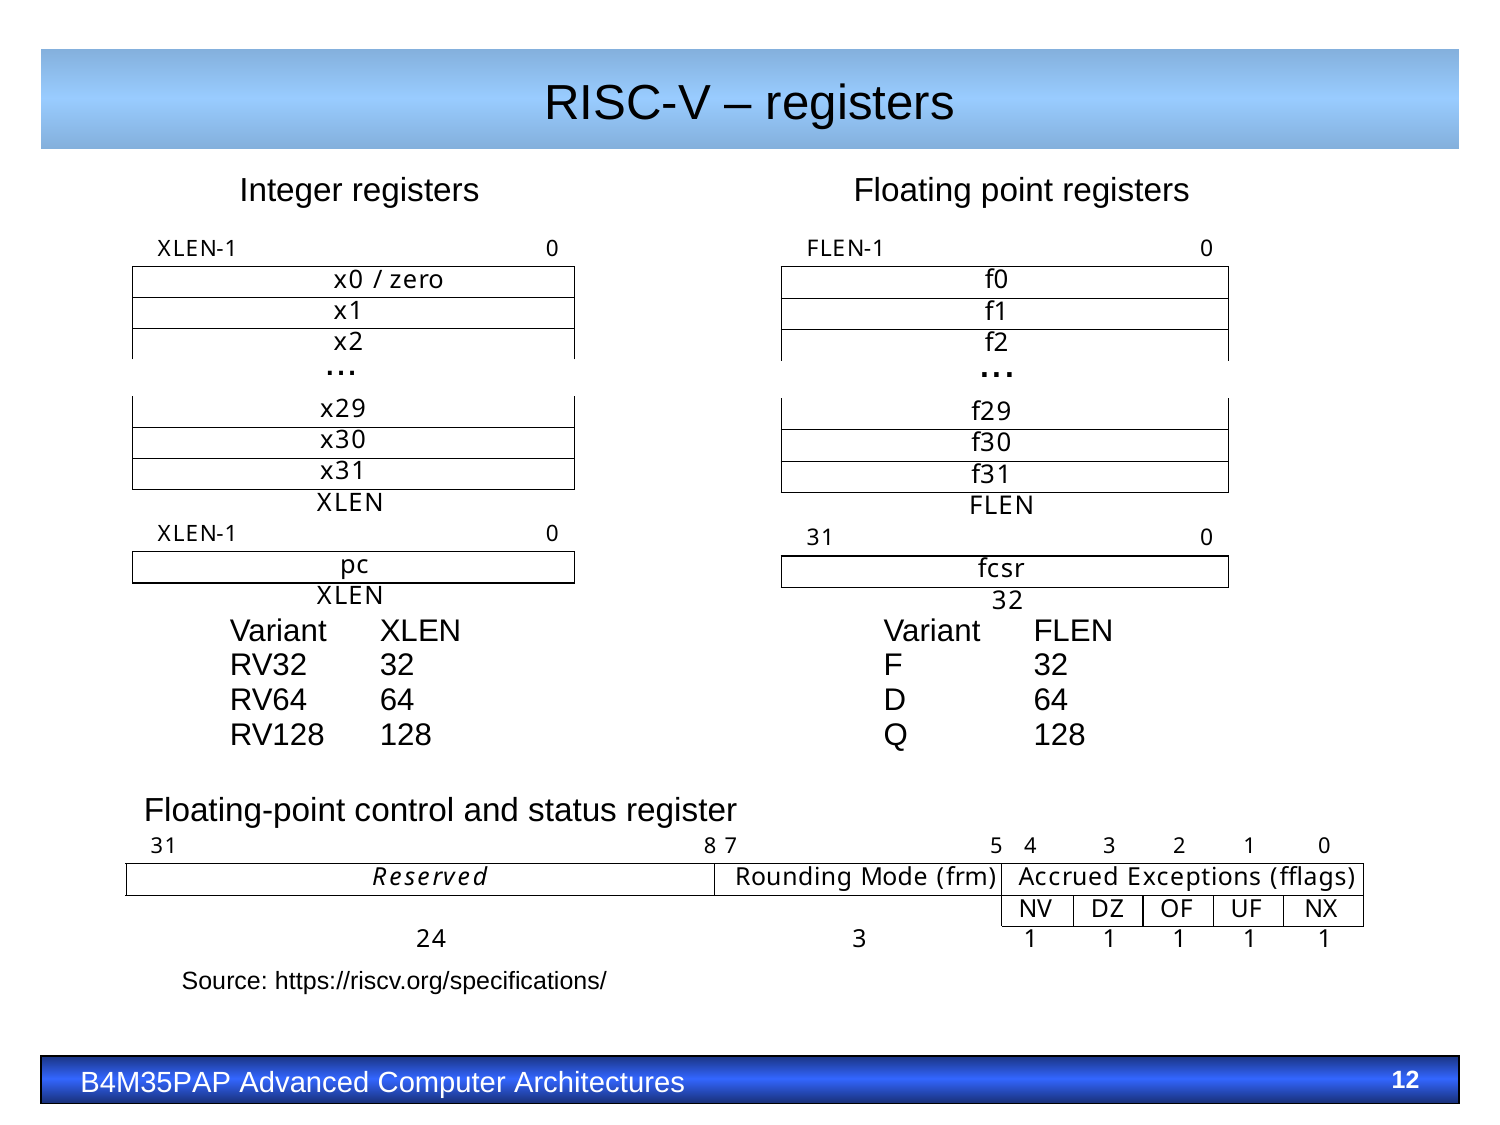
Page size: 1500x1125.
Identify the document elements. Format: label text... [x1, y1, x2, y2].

text_box Floating point registers [838, 164, 1206, 217]
text_box Variant FLEN F 32 D 64 Q 128 [868, 605, 1137, 760]
chart [76, 742, 1387, 1003]
text_box Floating-point control and status register [129, 784, 754, 836]
chart [104, 214, 607, 642]
text_box Source: https://riscv.org/specifications/ [166, 959, 623, 1002]
text_box Variant XLEN RV32 32 RV64 64 RV128 128 [214, 605, 477, 760]
text_box Integer registers [224, 164, 495, 217]
title RISC-V – registers [41, 49, 1459, 149]
chart [718, 185, 1251, 625]
